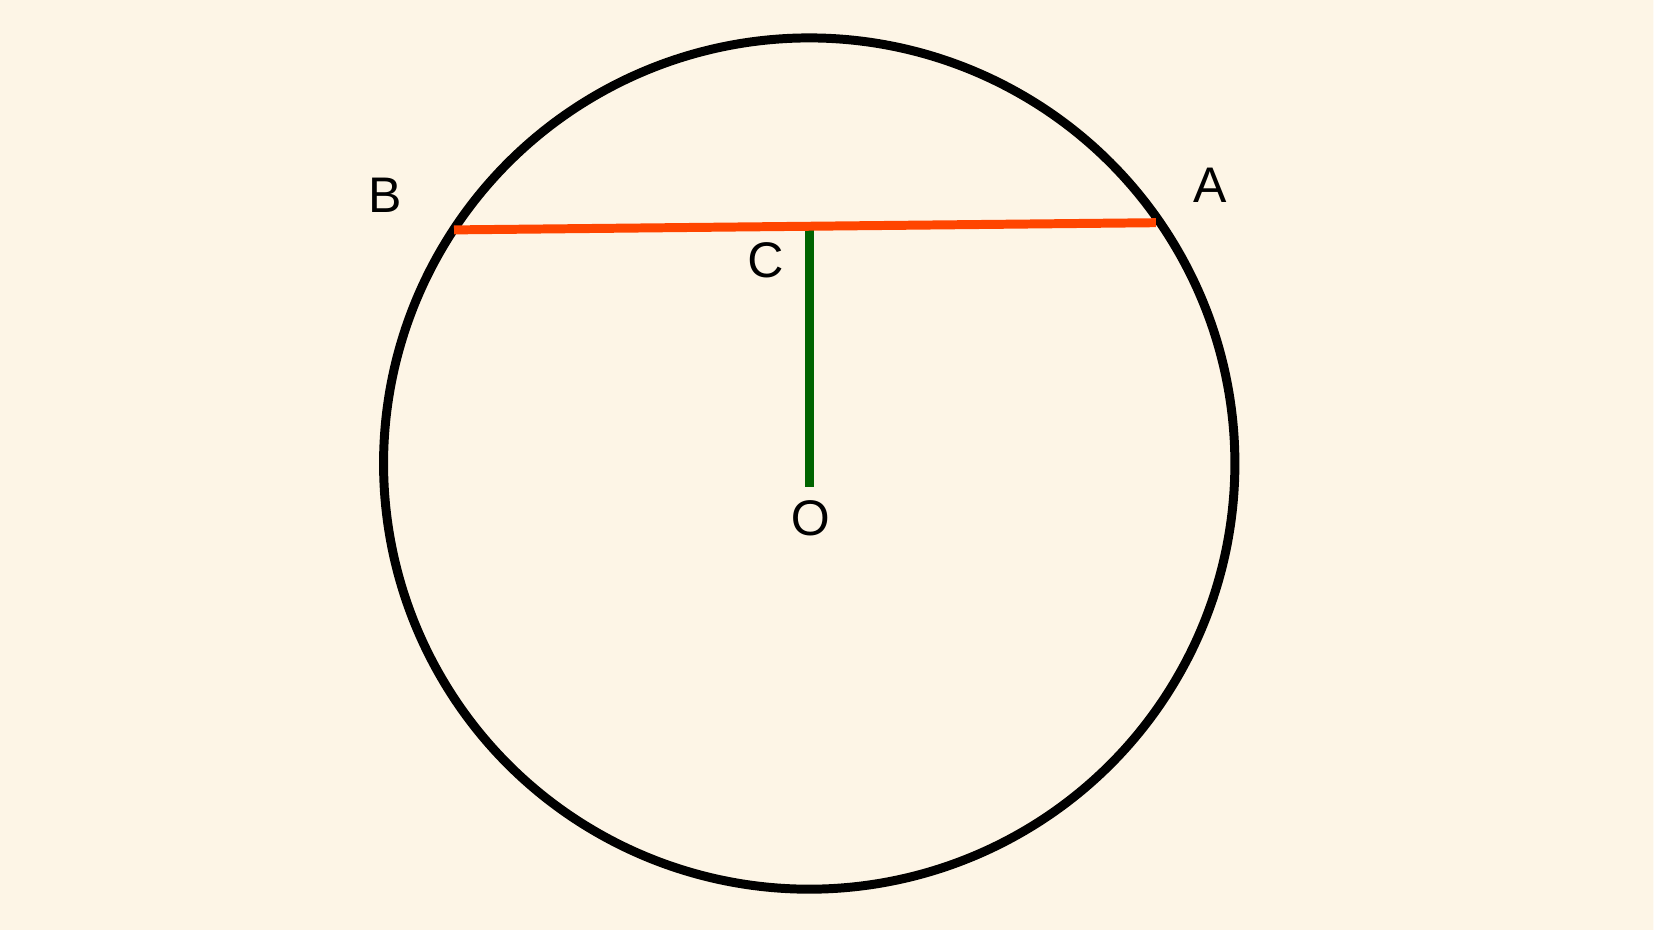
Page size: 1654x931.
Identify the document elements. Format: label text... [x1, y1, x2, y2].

text_box C [732, 231, 805, 340]
text_box O [776, 483, 832, 554]
text_box B [353, 159, 442, 274]
text_box C [814, 231, 822, 340]
text_box A [1178, 149, 1267, 265]
